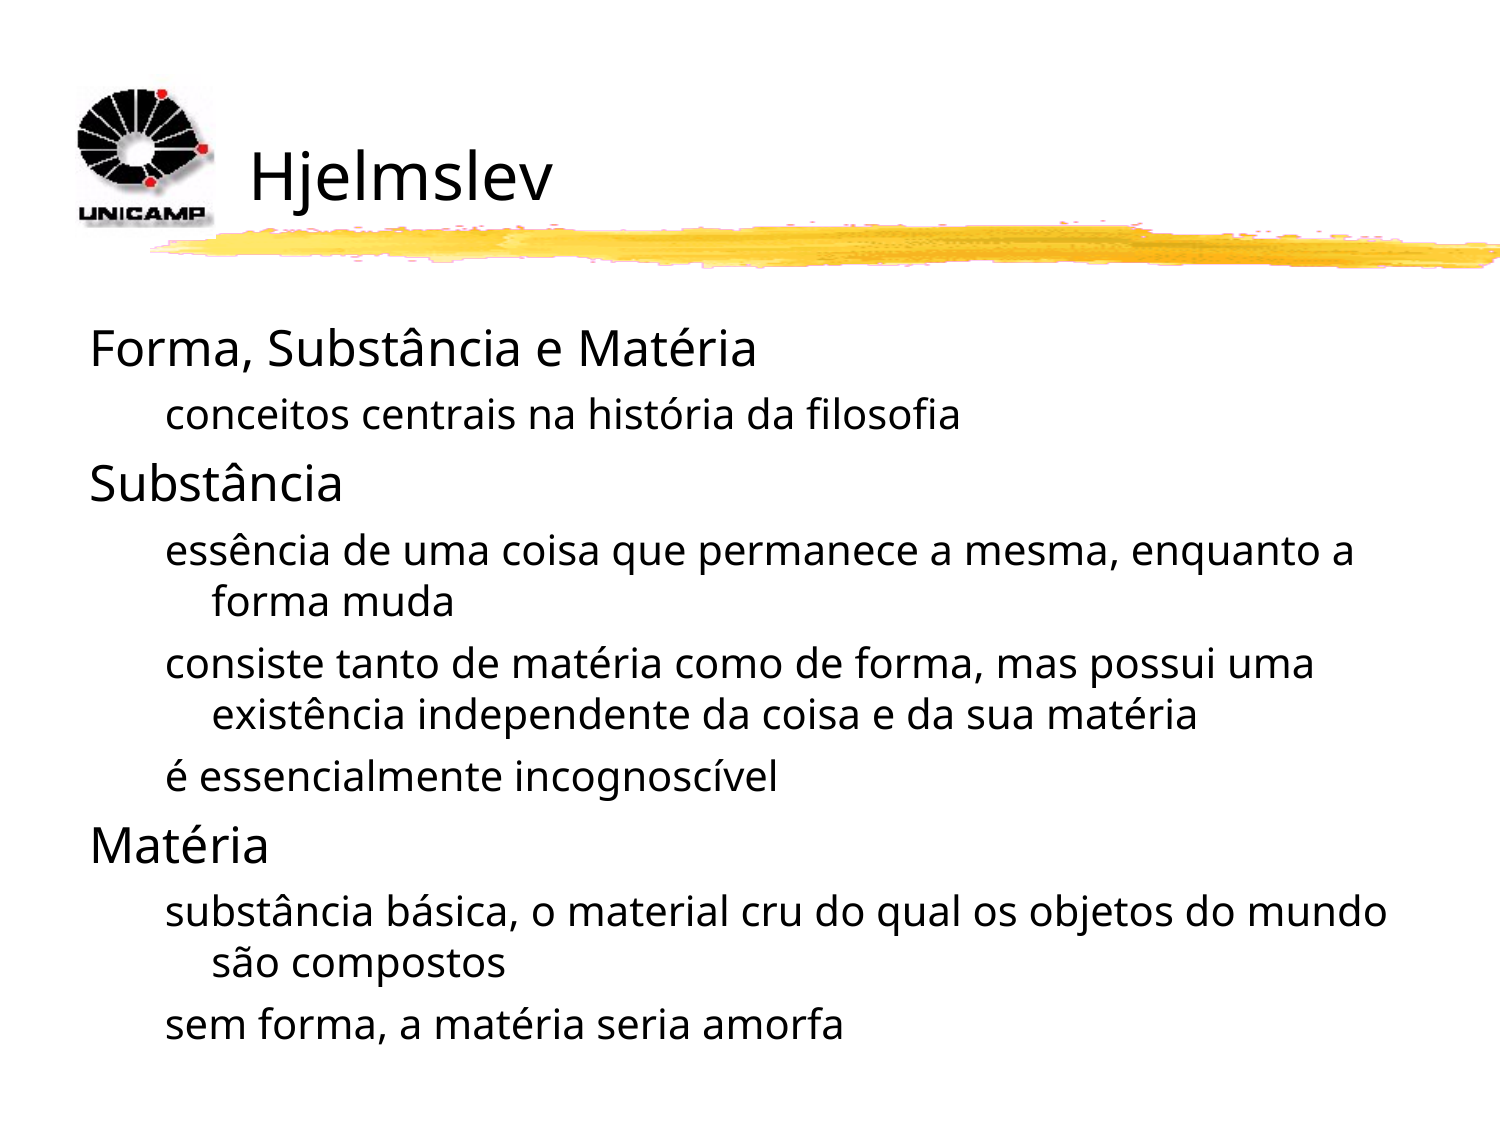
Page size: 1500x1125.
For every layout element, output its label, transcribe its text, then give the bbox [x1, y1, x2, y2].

title Hjelmslev [233, 37, 1434, 225]
list Forma, Substância e Matéria conceitos centrais na história da filosofia Substância essência de uma coisa que permanece a mesma, enquanto a forma muda consiste tanto de matéria como de forma, mas possui uma existência independente da coisa e da sua matéria é essencialmente incognoscível Matéria substância básica, o material cru do qual os objetos do mundo são compostos sem forma, a matéria seria amorfa [74, 309, 1417, 994]
picture [75, 74, 1500, 279]
